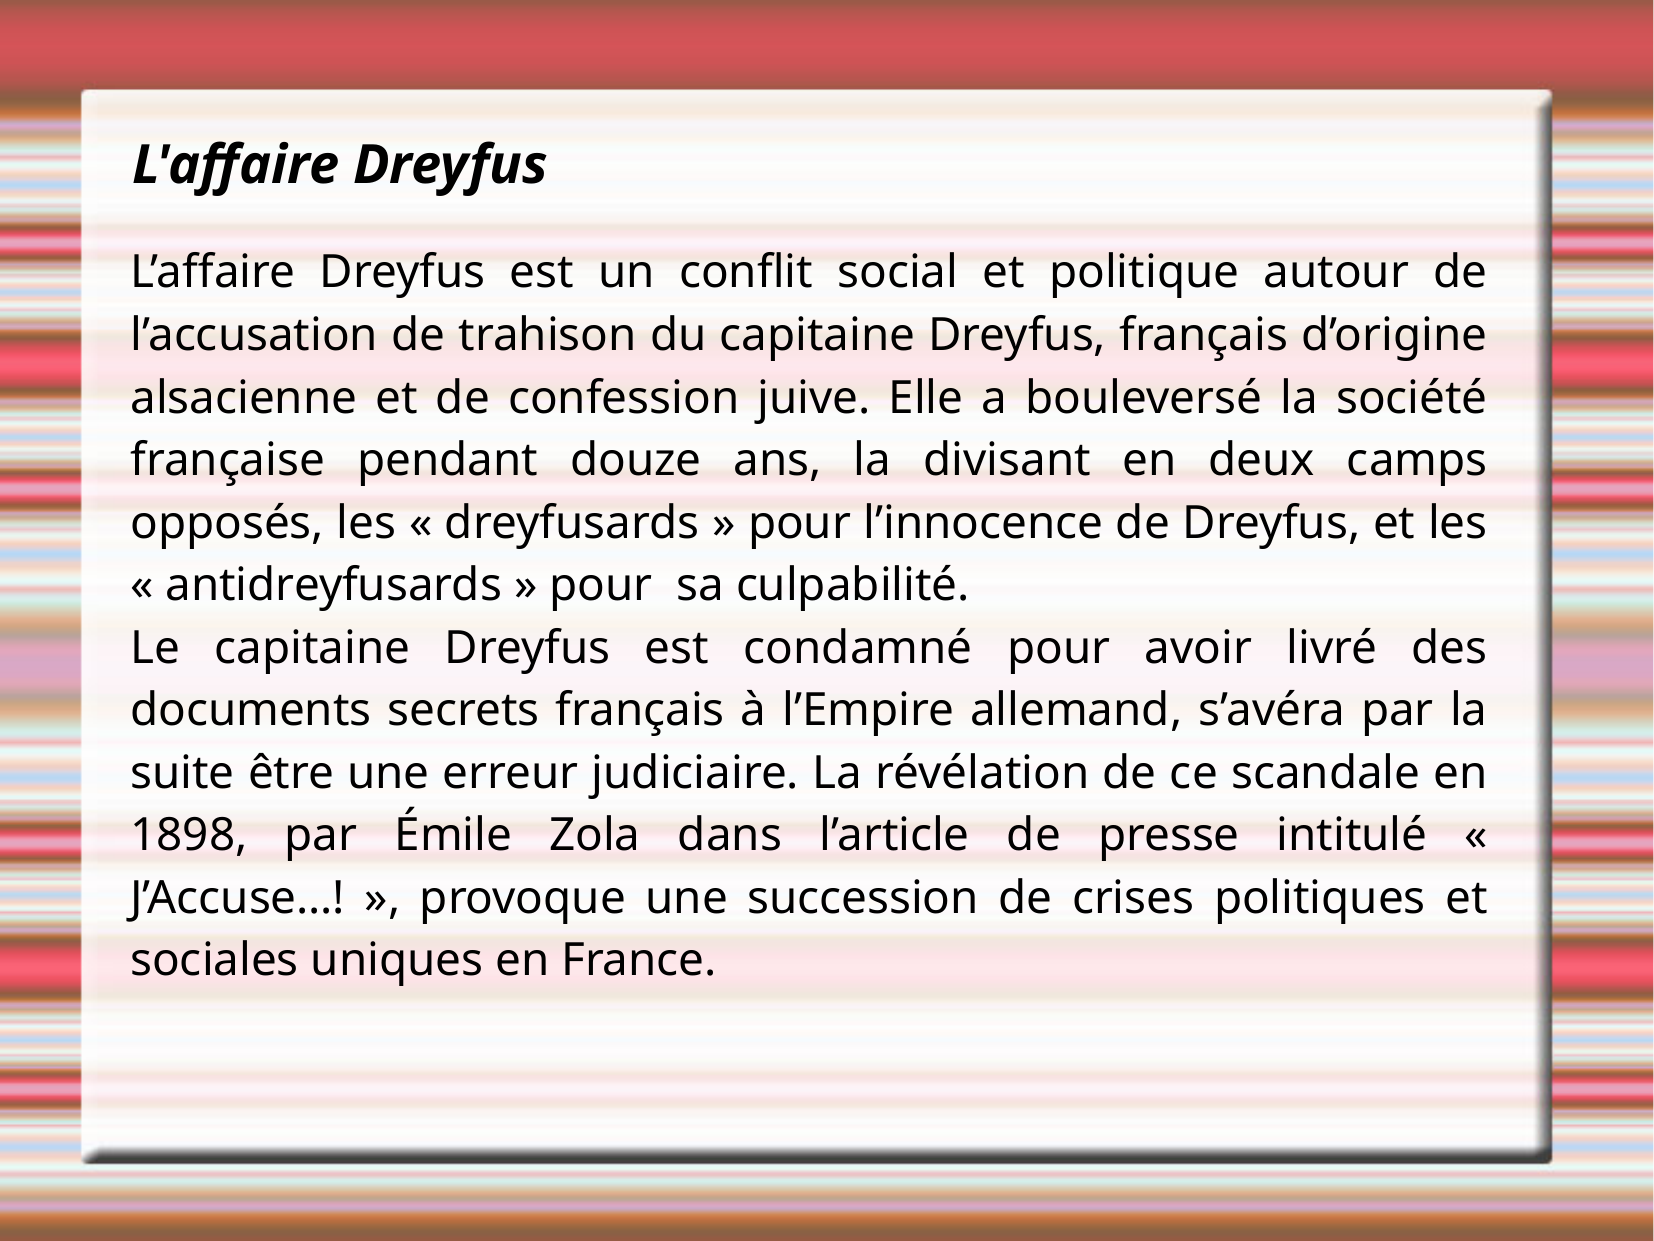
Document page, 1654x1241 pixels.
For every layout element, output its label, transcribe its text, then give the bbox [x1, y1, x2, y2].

text_box L’affaire Dreyfus est un conflit social et politique autour de l’accusation de trahison du capitaine Dreyfus, français d’origine alsacienne et de confession juive. Elle a bouleversé la société française pendant douze ans, la divisant en deux camps opposés, les « dreyfusards » pour l’innocence de Dreyfus, et les « antidreyfusards » pour sa culpabilité. Le capitaine Dreyfus est condamné pour avoir livré des documents secrets français à l’Empire allemand, s’avéra par la suite être une erreur judiciaire. La révélation de ce scandale en 1898, par Émile Zola dans l’article de presse intitulé « J’Accuse…! », provoque une succession de crises politiques et sociales uniques en France. [115, 231, 1504, 855]
text_box L'affaire Dreyfus [118, 118, 709, 194]
picture [0, 0, 1654, 1241]
